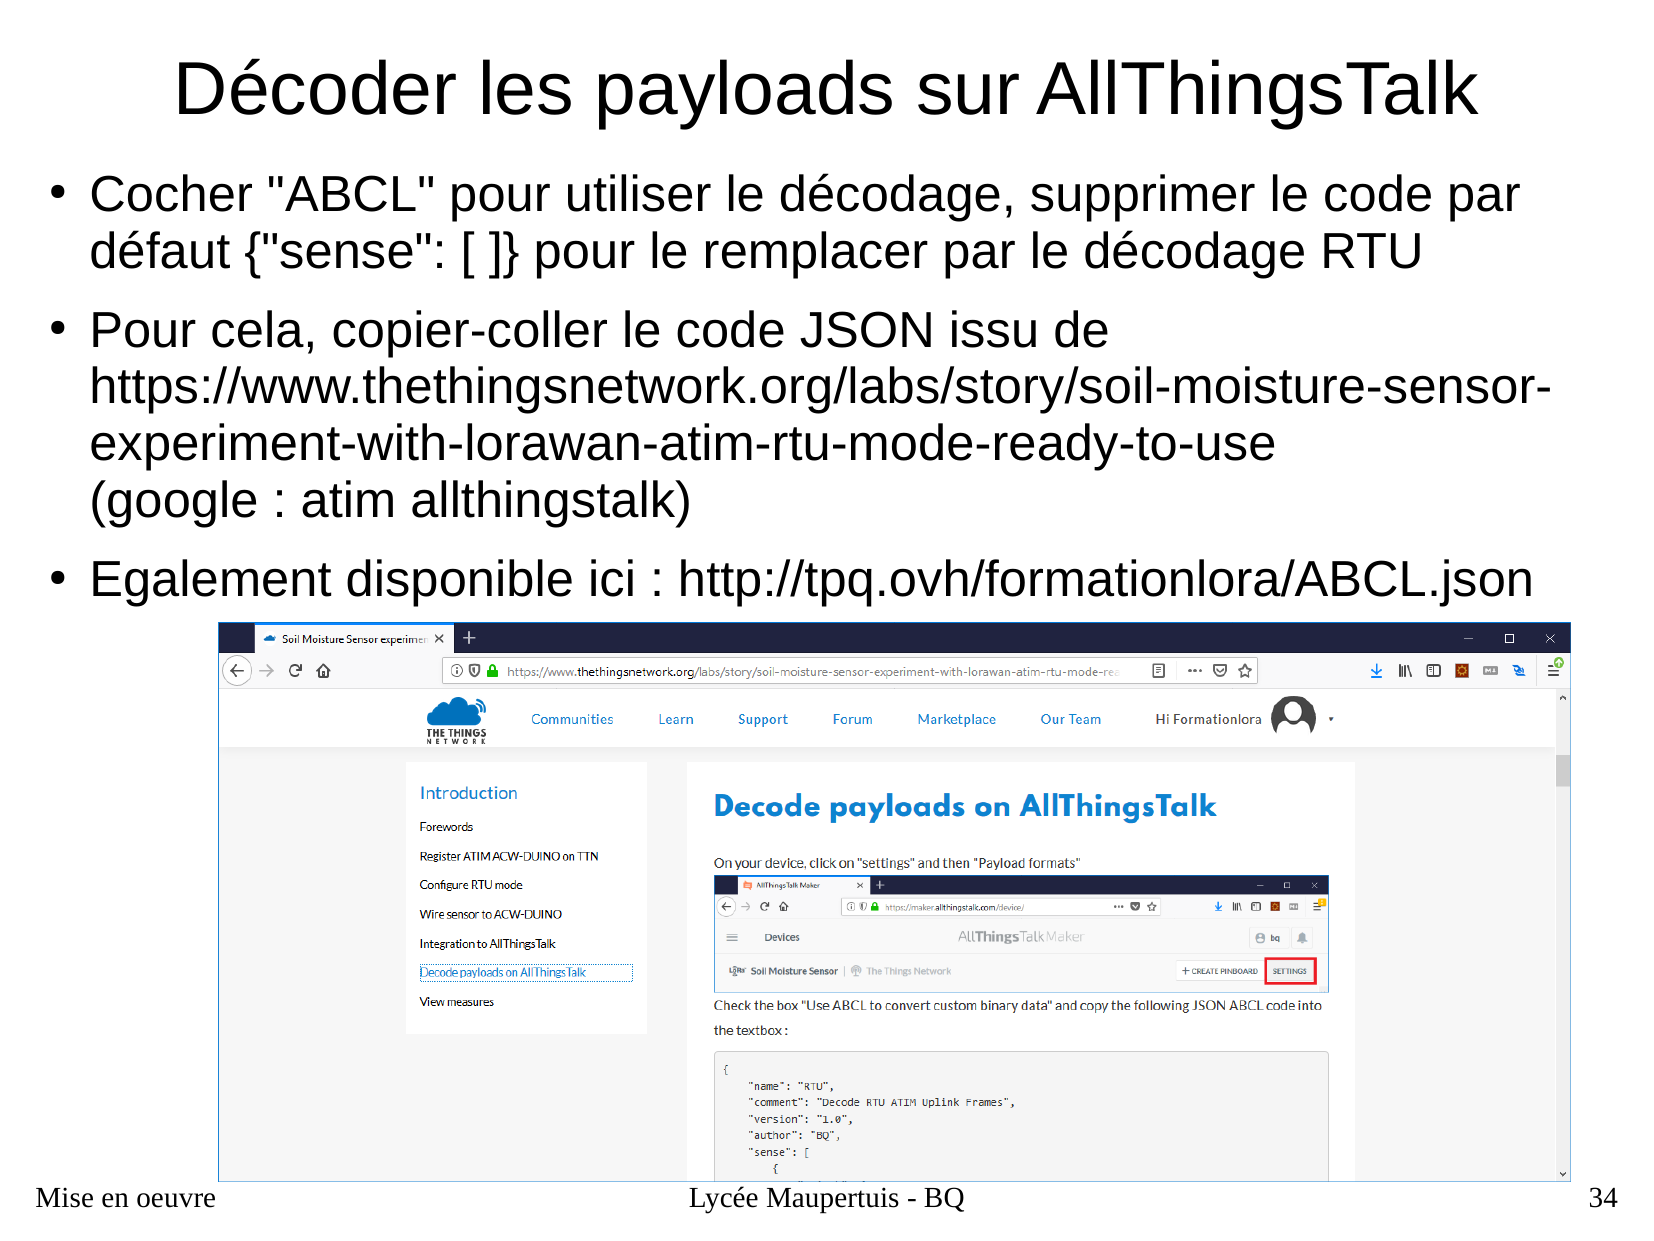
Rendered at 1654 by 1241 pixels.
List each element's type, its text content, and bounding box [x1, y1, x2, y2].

title Décoder les payloads sur AllThingsTalk [35, 35, 1619, 142]
picture [218, 622, 1571, 1182]
list Cocher "ABCL" pour utiliser le décodage, supprimer le code par défaut {"sense": [ ]} pour le remplacer par le décodage RTU Pour cela, copier-coller le code JSON issu de https://www.thethingsnetwork.org/labs/story/soil-moisture-sensor-experiment-with-lorawan-atim-rtu-mode-ready-to-use (google : atim allthingstalk) Egalement disponible ici : http://tpq.ovh/formationlora/ABCL.json [35, 165, 1619, 615]
